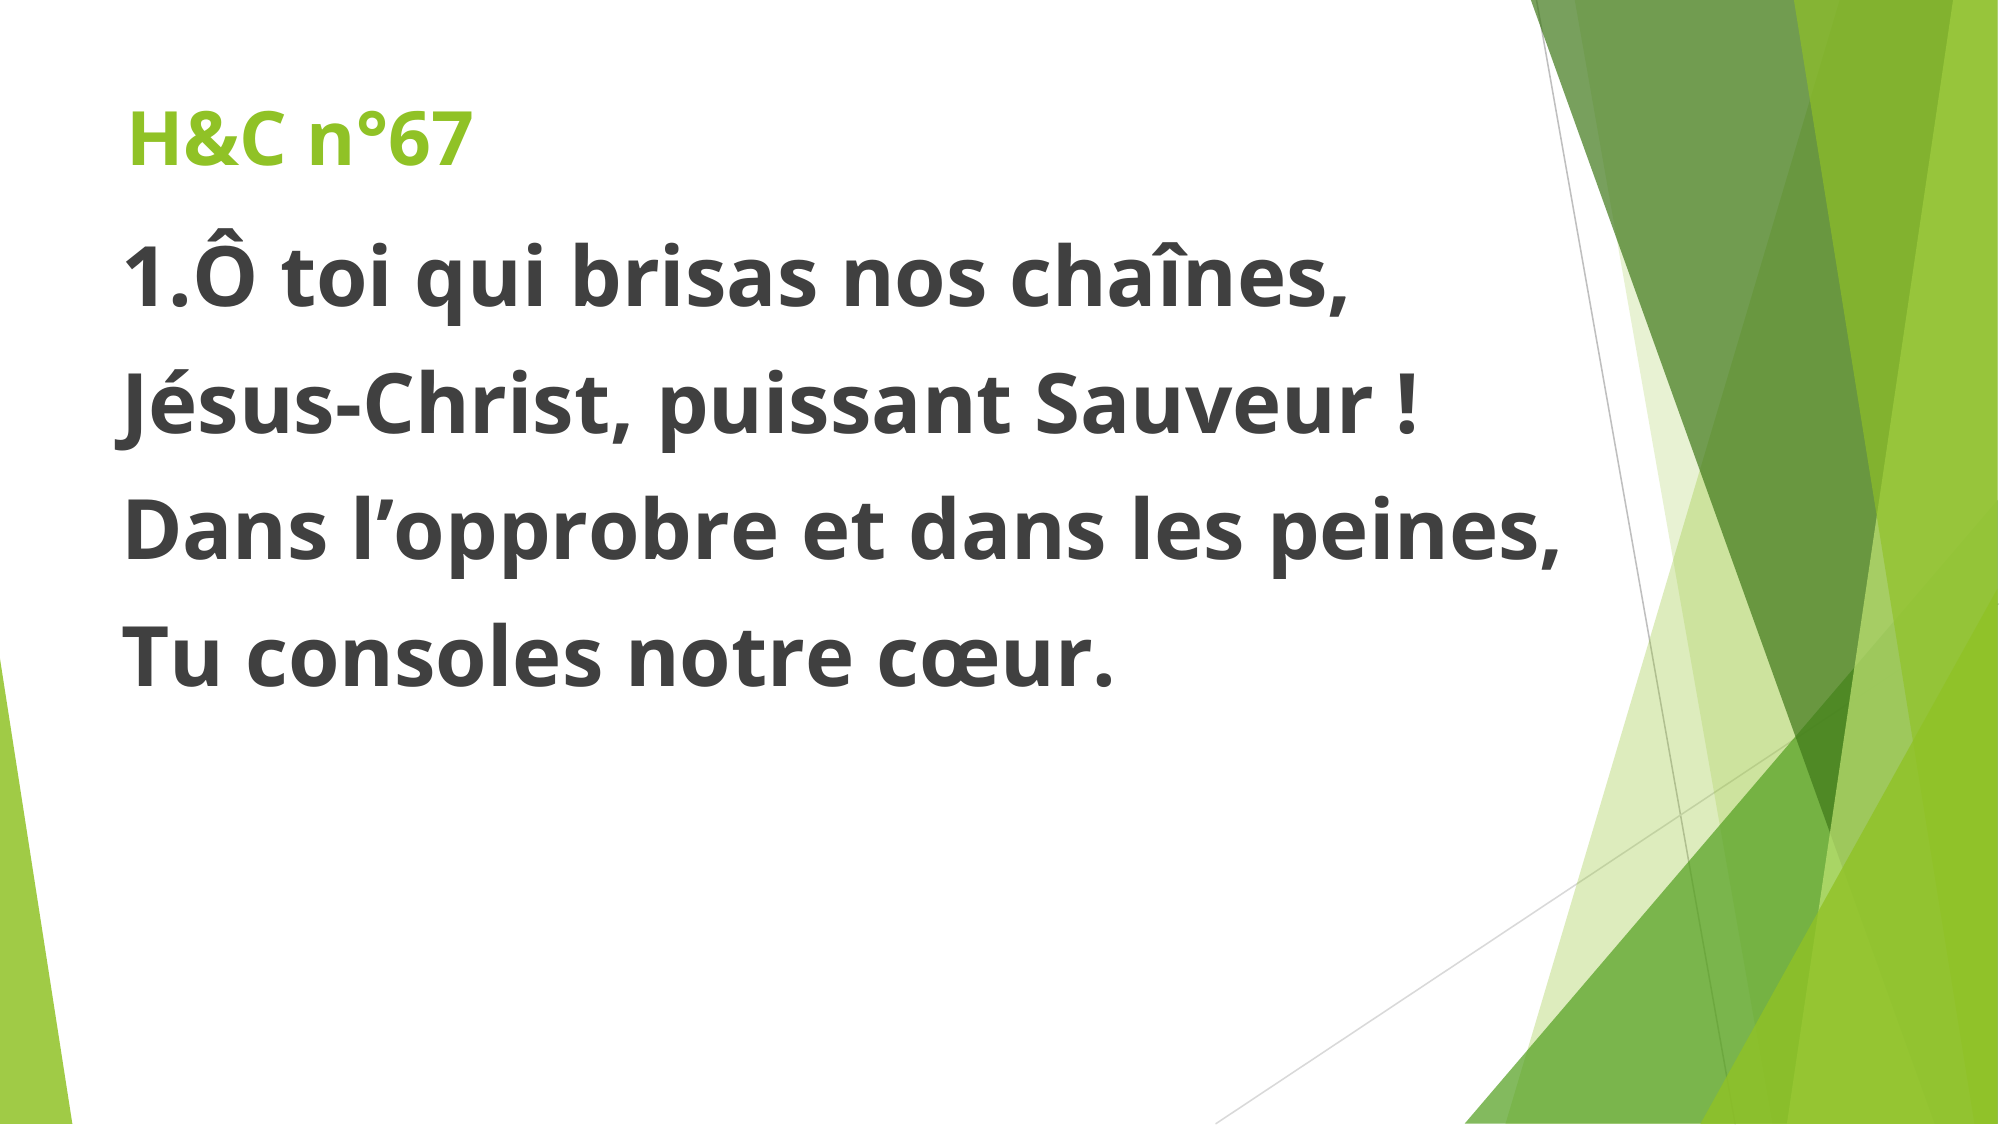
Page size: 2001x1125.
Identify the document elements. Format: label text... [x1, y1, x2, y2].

text_box 1.Ô toi qui brisas nos chaînes, Jésus-Christ, puissant Sauveur ! Dans l’opprobre et dans les peines, Tu consoles notre cœur. [106, 200, 1973, 1037]
text_box H&C n°67 [111, 82, 1522, 200]
